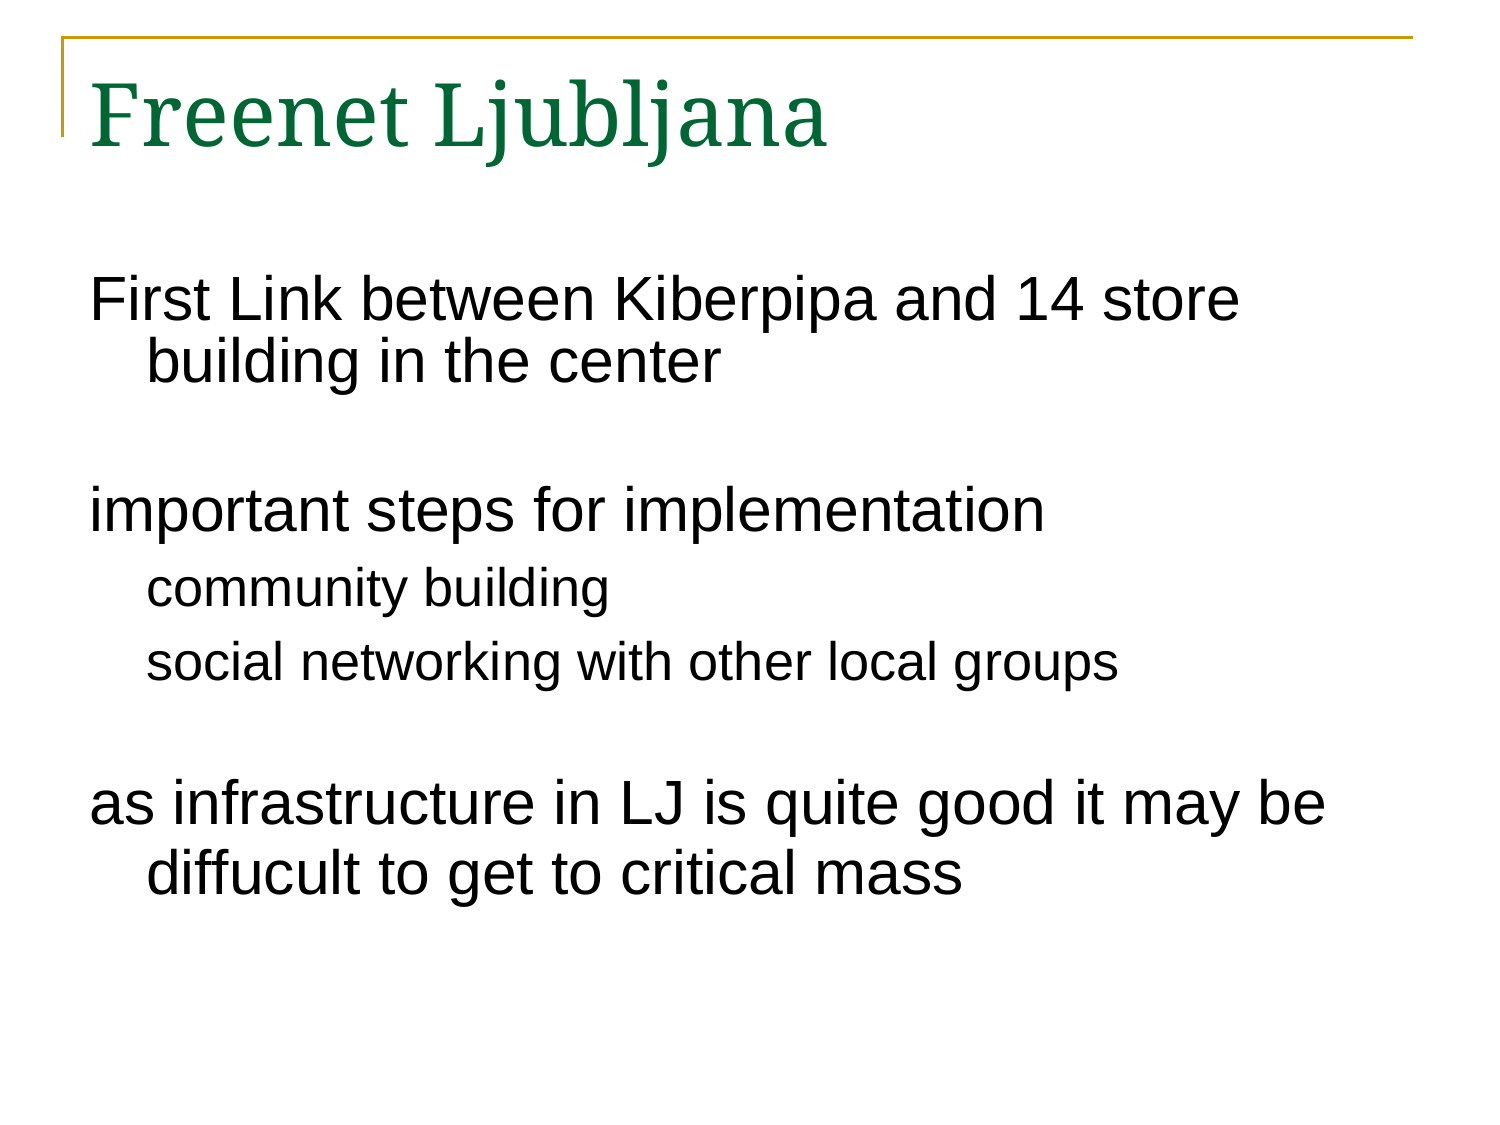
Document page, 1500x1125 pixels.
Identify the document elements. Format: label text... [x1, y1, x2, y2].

list First Link between Kiberpipa and 14 store building in the center important steps for implementation community building social networking with other local groups as infrastructure in LJ is quite good it may be diffucult to get to critical mass [75, 262, 1426, 1006]
title Freenet Ljubljana [75, 45, 1426, 233]
